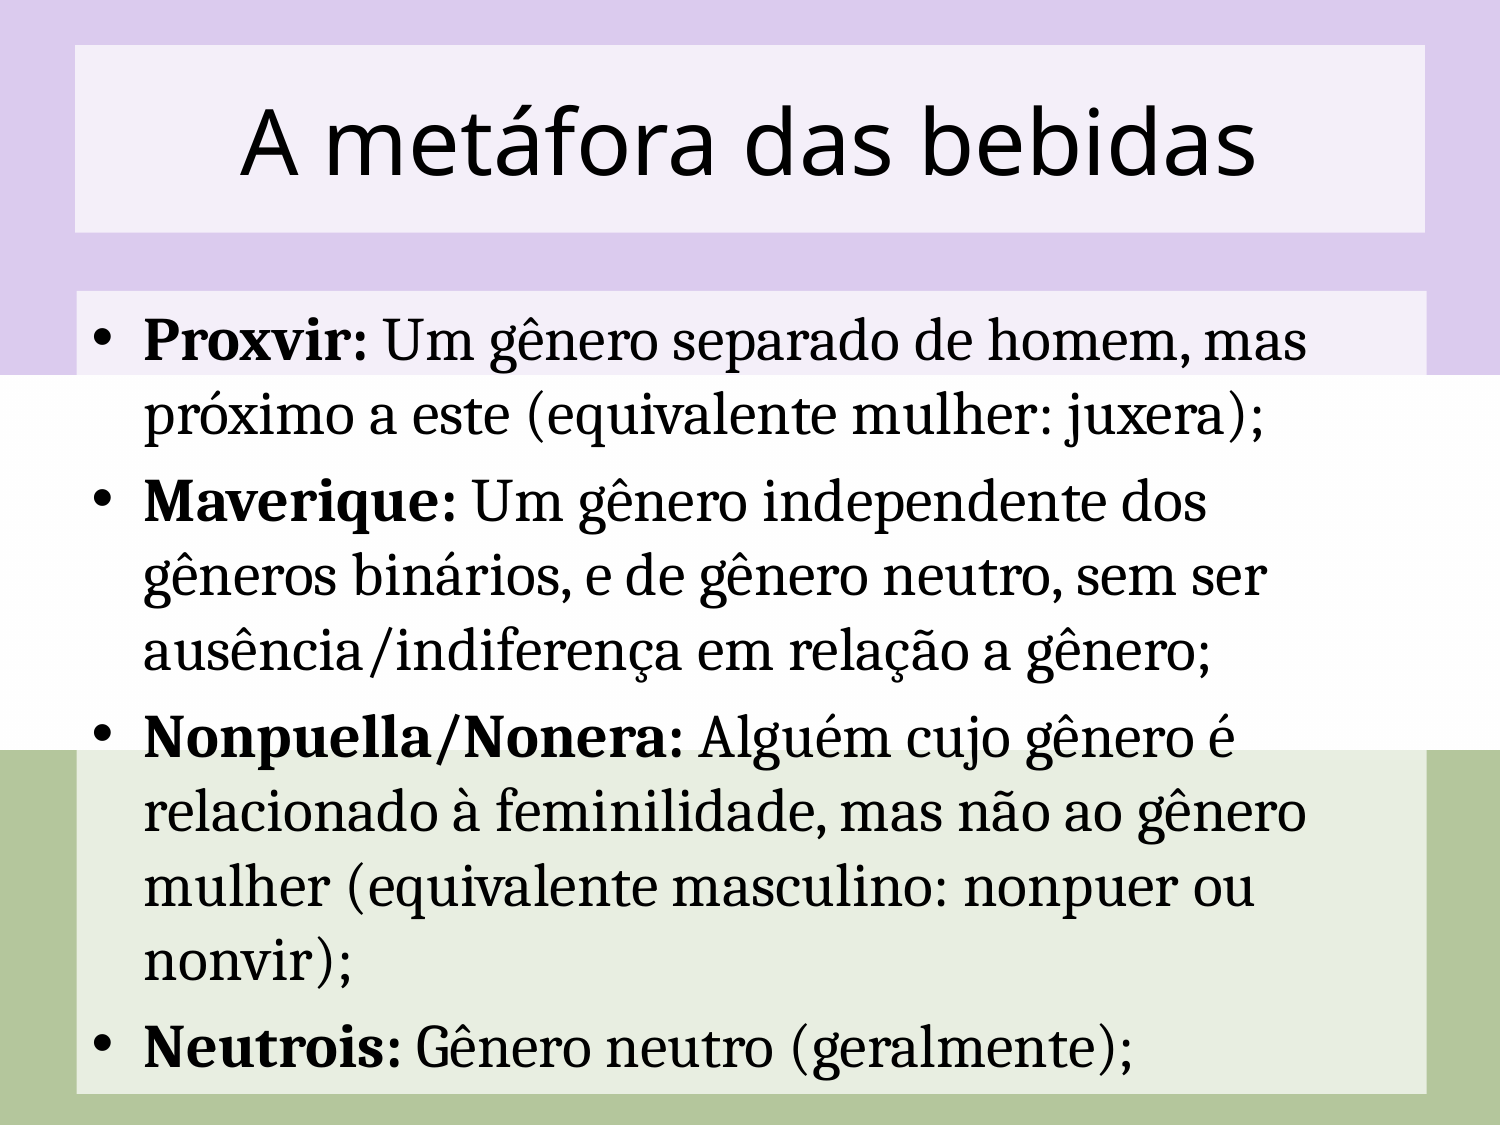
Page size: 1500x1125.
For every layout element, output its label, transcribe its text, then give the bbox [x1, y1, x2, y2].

title A metáfora das bebidas [75, 45, 1425, 233]
list Proxvir: Um gênero separado de homem, mas próximo a este (equivalente mulher: juxera); Maverique: Um gênero independente dos gêneros binários, e de gênero neutro, sem ser ausência/indiferença em relação a gênero; Nonpuella/Nonera: Alguém cujo gênero é relacionado à feminilidade, mas não ao gênero mulher (equivalente masculino: nonpuer ou nonvir); Neutrois: Gênero neutro (geralmente); [76, 290, 1427, 1094]
